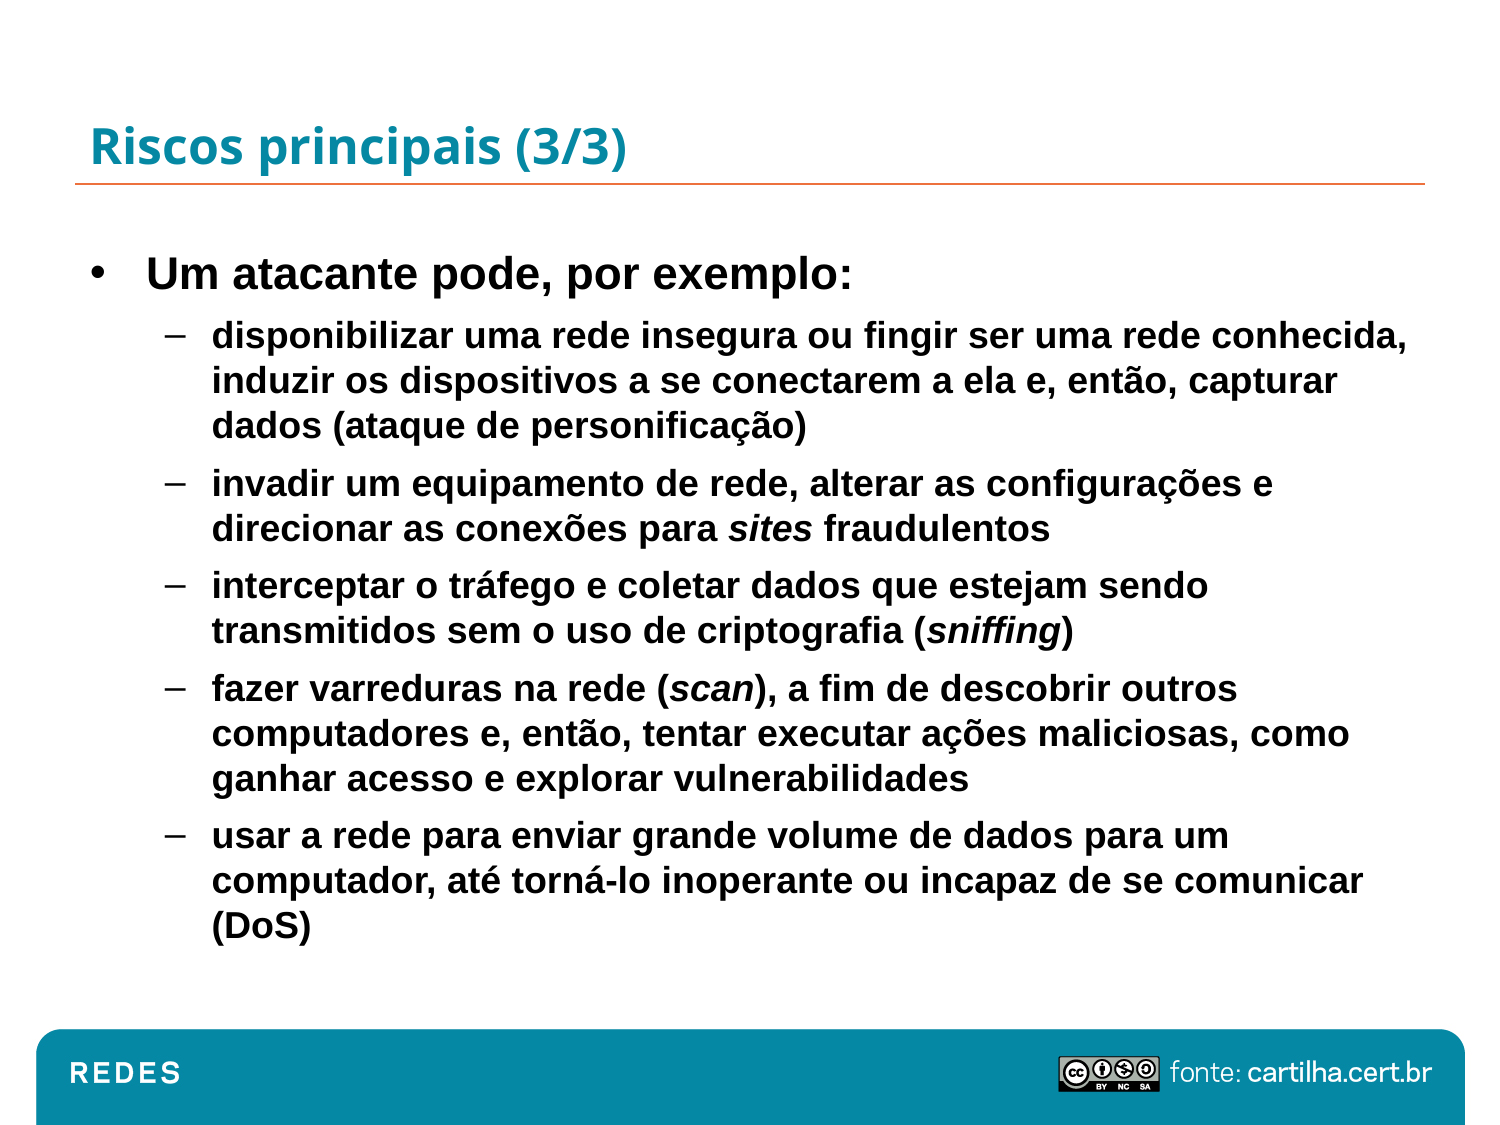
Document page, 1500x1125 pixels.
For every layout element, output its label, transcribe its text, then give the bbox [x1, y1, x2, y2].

picture [0, 0, 1500, 1125]
title Riscos principais (3/3) [75, 54, 1425, 182]
list Um atacante pode, por exemplo: disponibilizar uma rede insegura ou fingir ser uma rede conhecida, induzir os dispositivos a se conectarem a ela e, então, capturar dados (ataque de personificação) invadir um equipamento de rede, alterar as configurações e direcionar as conexões para sites fraudulentos interceptar o tráfego e coletar dados que estejam sendo transmitidos sem o uso de criptografia (sniffing) fazer varreduras na rede (scan), a fim de descobrir outros computadores e, então, tentar executar ações maliciosas, como ganhar acesso e explorar vulnerabilidades usar a rede para enviar grande volume de dados para um computador, até torná-lo inoperante ou incapaz de se comunicar (DoS) [75, 236, 1425, 979]
